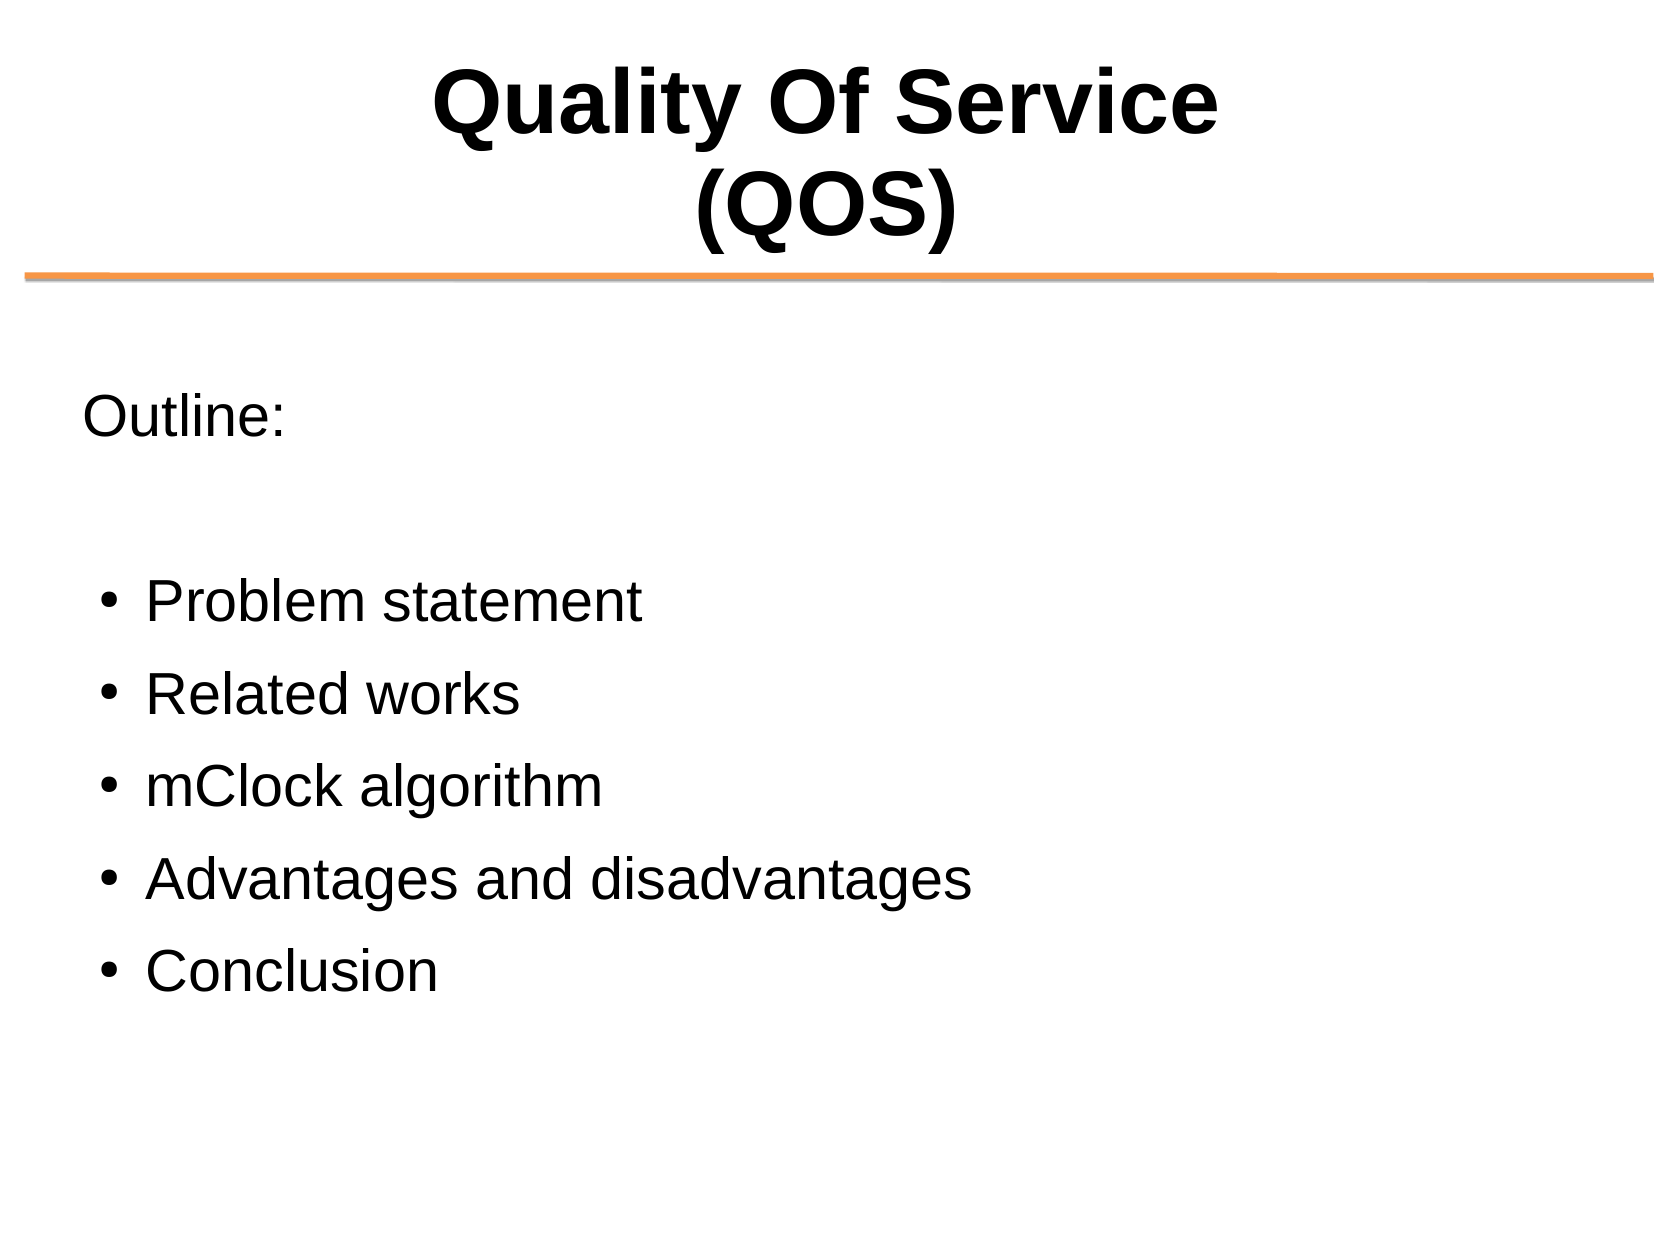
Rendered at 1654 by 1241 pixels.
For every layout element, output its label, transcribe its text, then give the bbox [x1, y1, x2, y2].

title Quality Of Service (QOS) [82, 49, 1571, 257]
list Outline: Problem statement Related works mClock algorithm Advantages and disadvantages Conclusion [82, 290, 1571, 1010]
